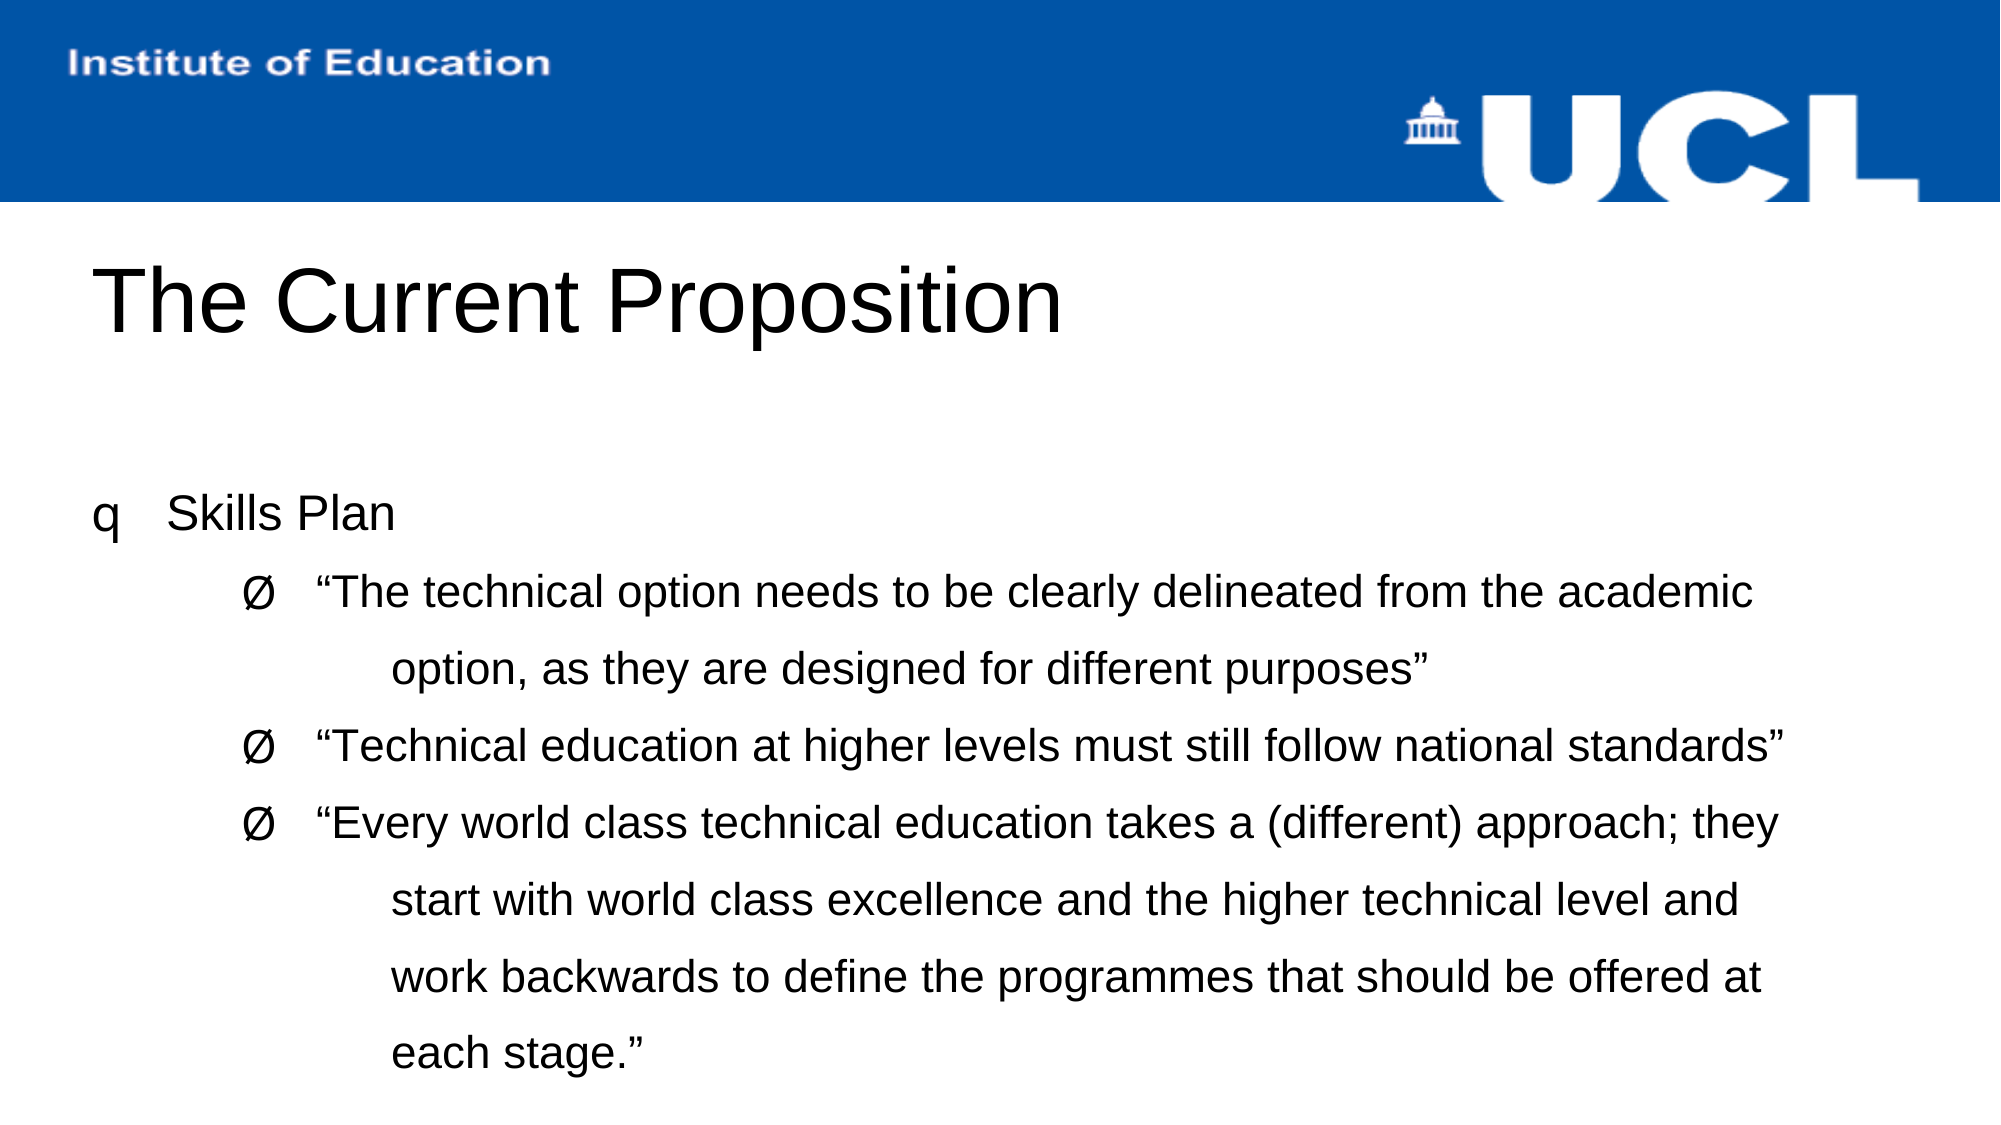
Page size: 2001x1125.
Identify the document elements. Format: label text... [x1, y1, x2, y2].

text_box Skills Plan “The technical option needs to be clearly delineated from the academic option, as they are designed for different purposes” “Technical education at higher levels must still follow national standards” “Every world class technical education takes a (different) approach; they start with world class excellence and the higher technical level and work backwards to define the programmes that should be offered at each stage.” [76, 449, 1805, 1125]
text_box The Current Proposition [76, 242, 1465, 361]
